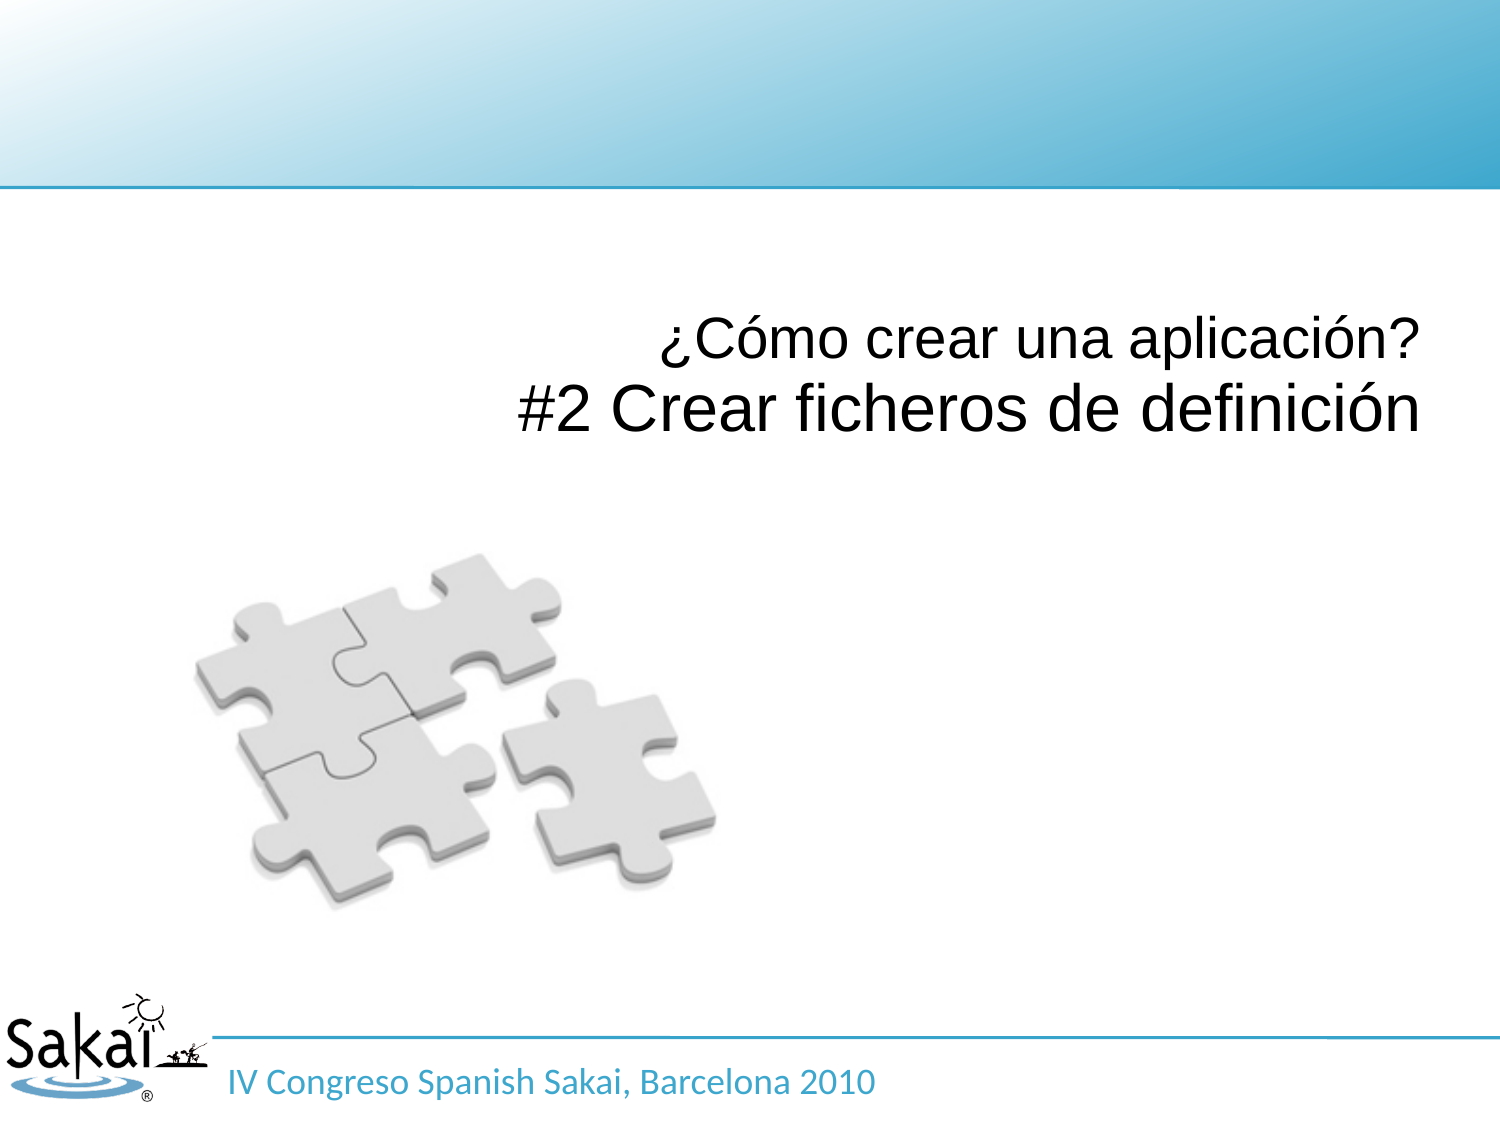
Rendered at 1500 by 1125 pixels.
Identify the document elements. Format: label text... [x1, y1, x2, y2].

picture [177, 518, 739, 944]
picture [0, 955, 213, 1125]
text_box ¿Cómo crear una aplicación? #2 Crear ficheros de definición [501, 219, 1422, 532]
